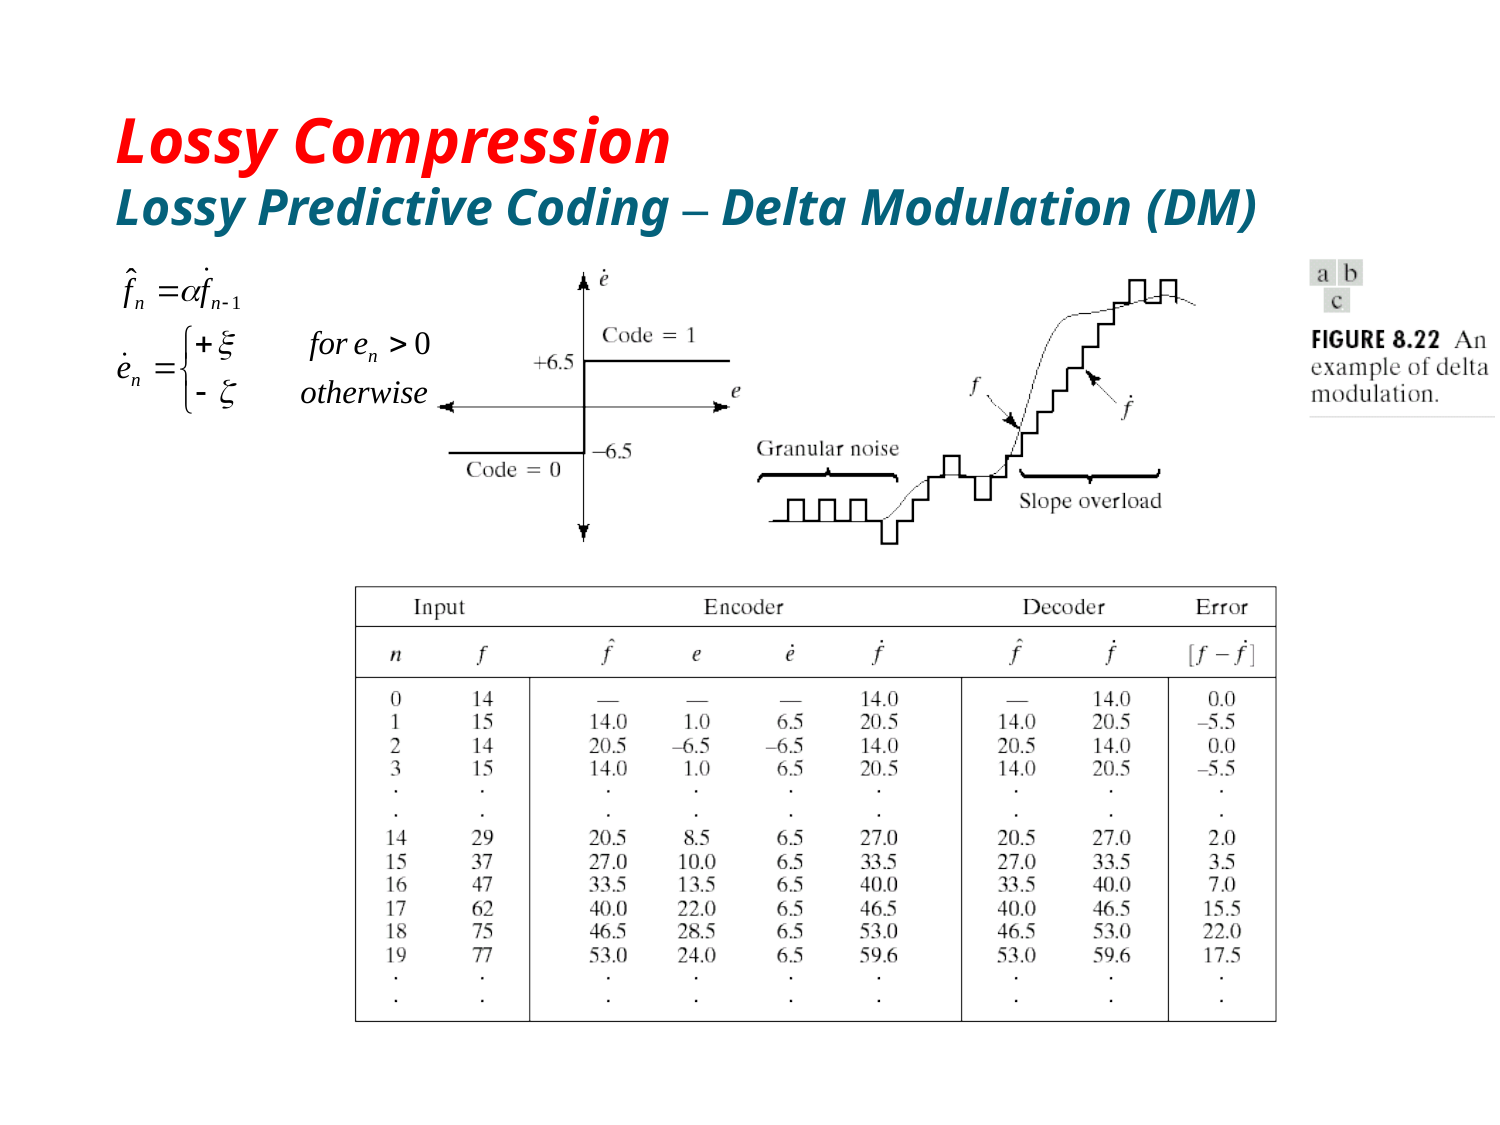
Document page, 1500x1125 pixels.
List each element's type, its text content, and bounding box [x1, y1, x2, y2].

chart [112, 261, 438, 421]
picture [348, 255, 1495, 1028]
text_box Lossy Compression Lossy Predictive Coding – Delta Modulation (DM) [101, 55, 1377, 244]
